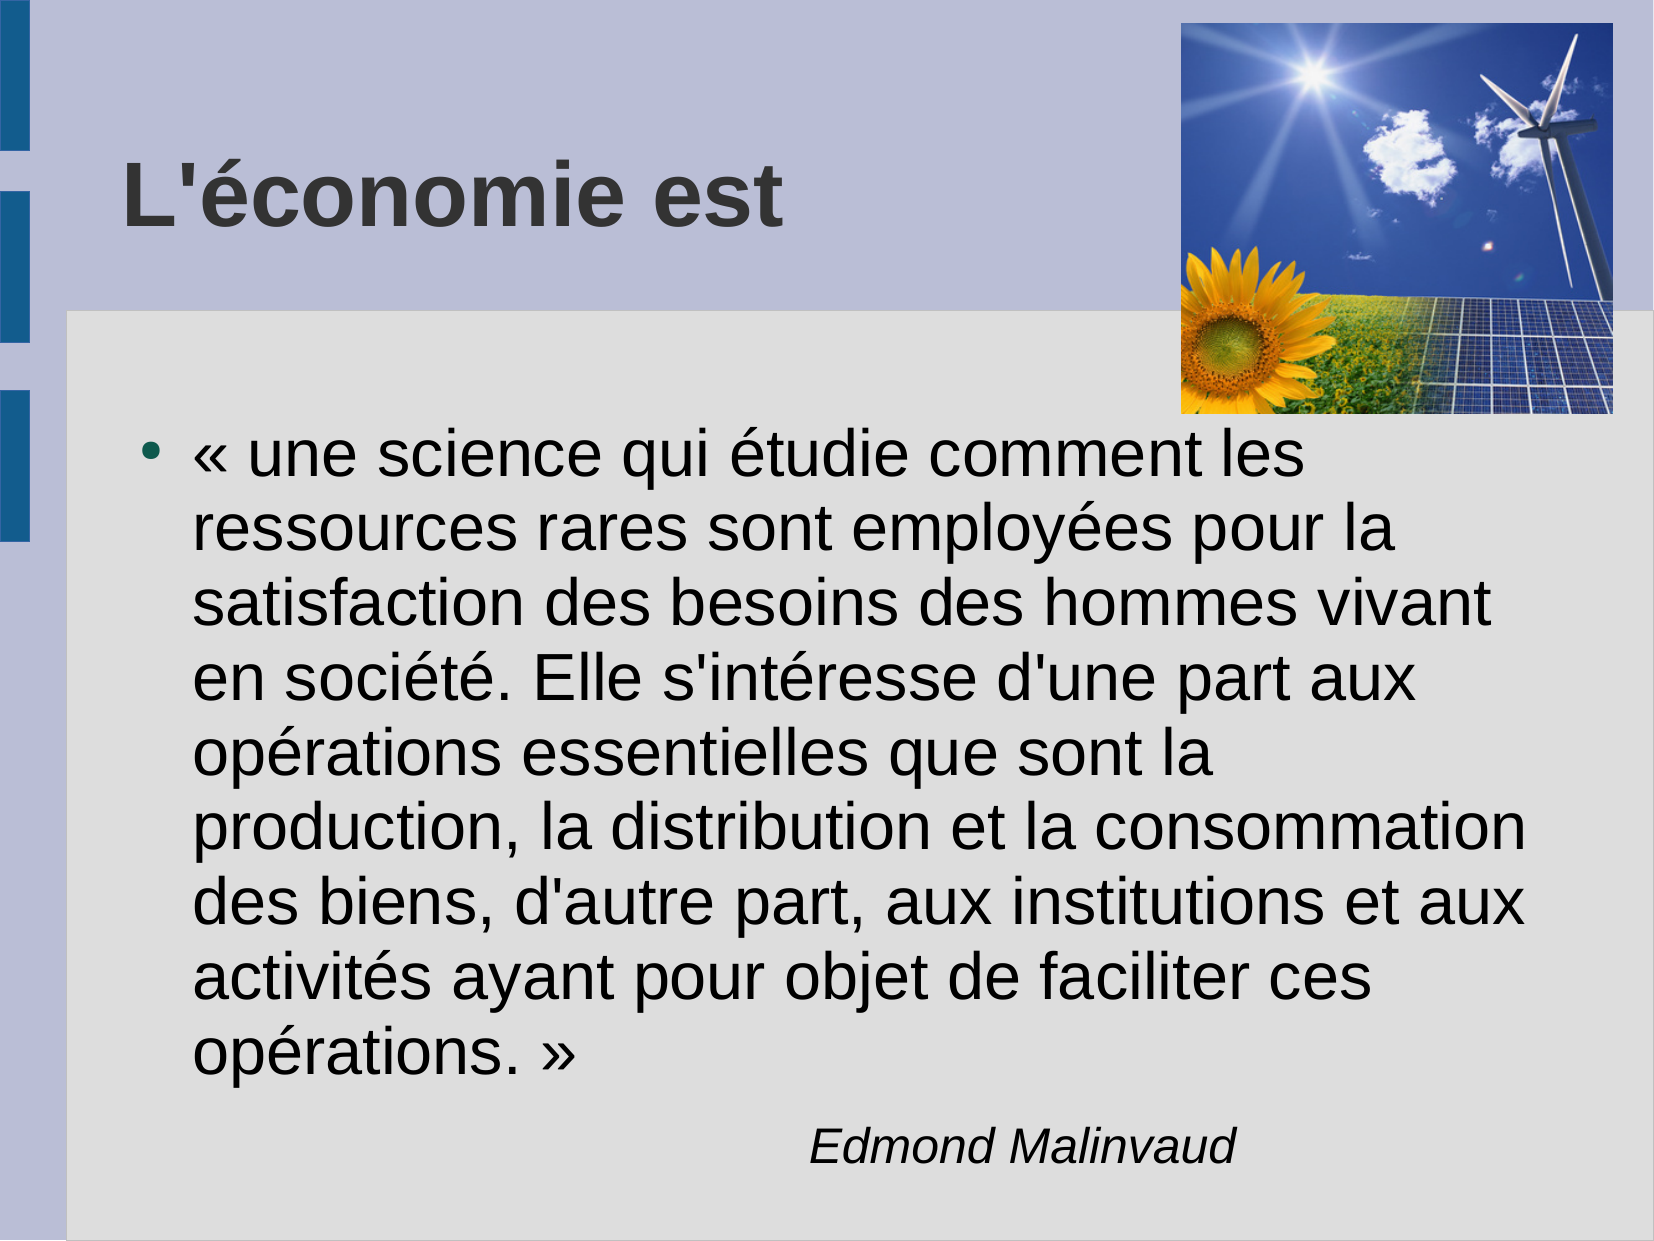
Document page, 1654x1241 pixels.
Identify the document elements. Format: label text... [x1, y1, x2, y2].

picture [1181, 23, 1613, 414]
list « une science qui étudie comment les ressources rares sont employées pour la satisfaction des besoins des hommes vivant en société. Elle s'intéresse d'une part aux opérations essentielles que sont la production, la distribution et la consommation des biens, d'autre part, aux institutions et aux activités ayant pour objet de faciliter ces opérations. » Edmond Malinvaud [121, 415, 1534, 1174]
title L'économie est [121, 91, 1181, 299]
